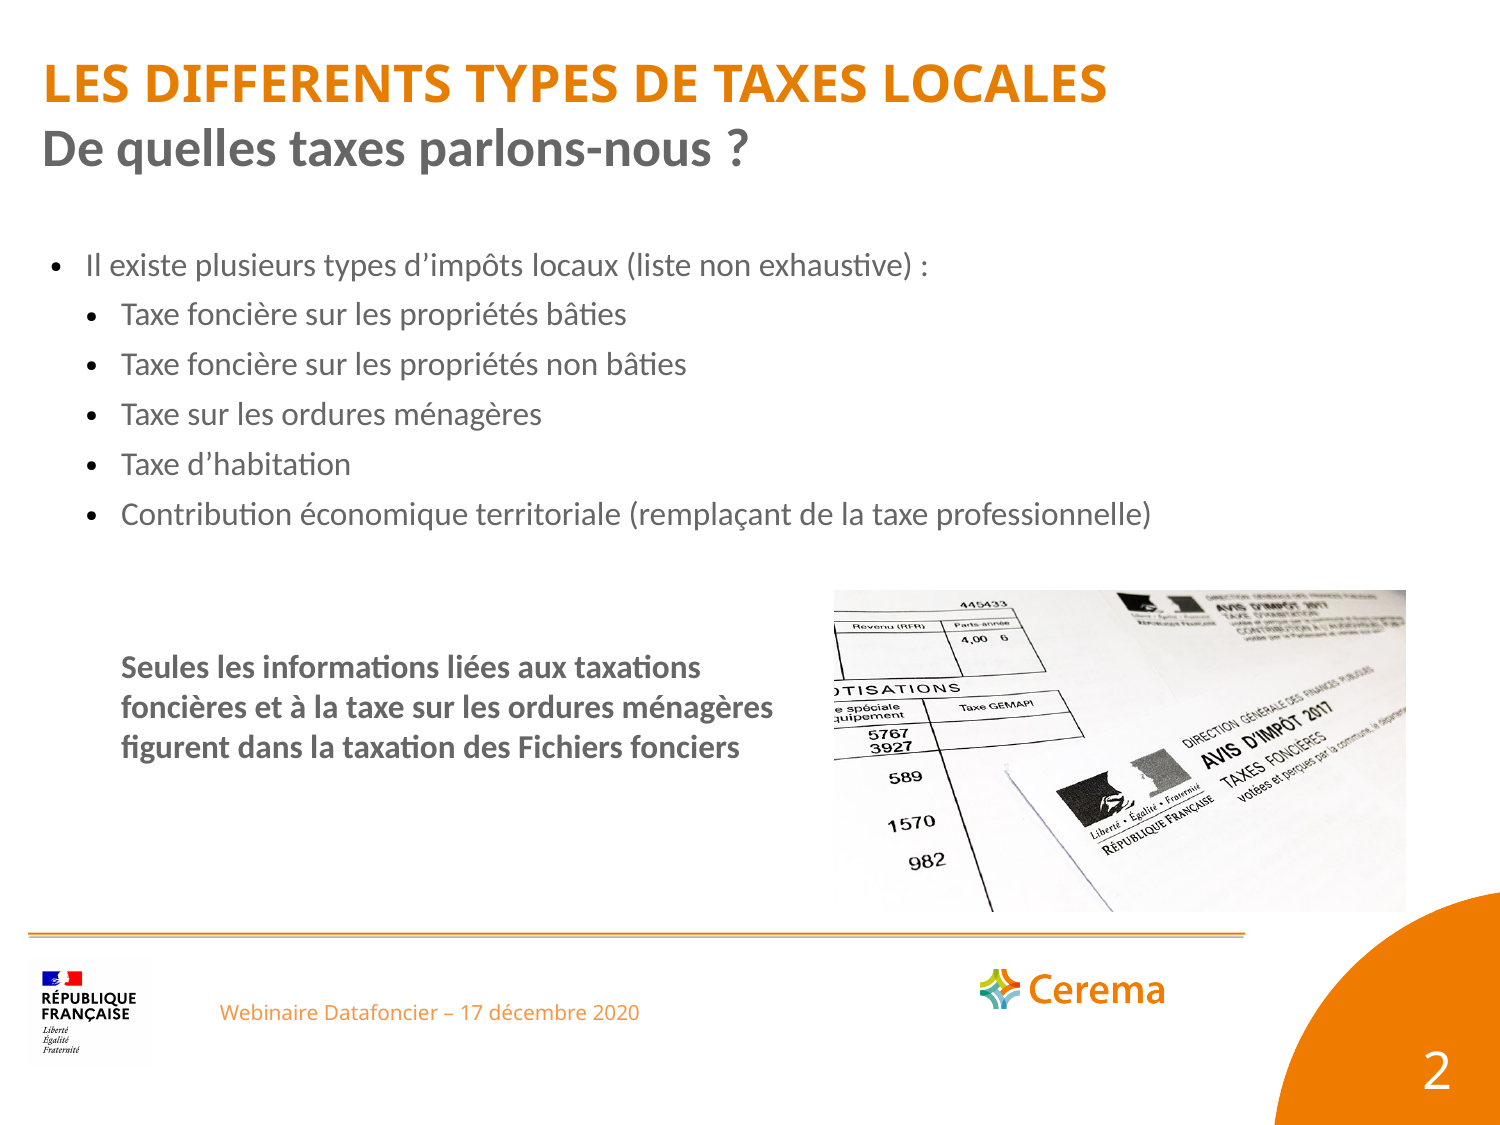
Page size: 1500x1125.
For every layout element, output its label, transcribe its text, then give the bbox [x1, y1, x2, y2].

picture [834, 590, 1500, 1125]
text_box Seules les informations liées aux taxations foncières et à la taxe sur les ordures ménagères figurent dans la taxation des Fichiers fonciers [59, 637, 834, 773]
picture [960, 954, 1189, 1029]
picture [28, 957, 150, 1068]
text_box De quelles taxes parlons-nous ? [28, 118, 1458, 188]
text_box Les differents types de taxes locales [28, 6, 1470, 158]
text_box Webinaire Datafoncier – 17 décembre 2020 [212, 992, 787, 1032]
text_box <numéro> [1407, 1029, 1456, 1116]
text_box Il existe plusieurs types d’impôts locaux (liste non exhaustive) : Taxe foncière sur les propriétés bâties Taxe foncière sur les propriétés non bâties Taxe sur les ordures ménagères Taxe d’habitation Contribution économique territoriale (remplaçant de la taxe professionnelle) [35, 193, 1430, 792]
